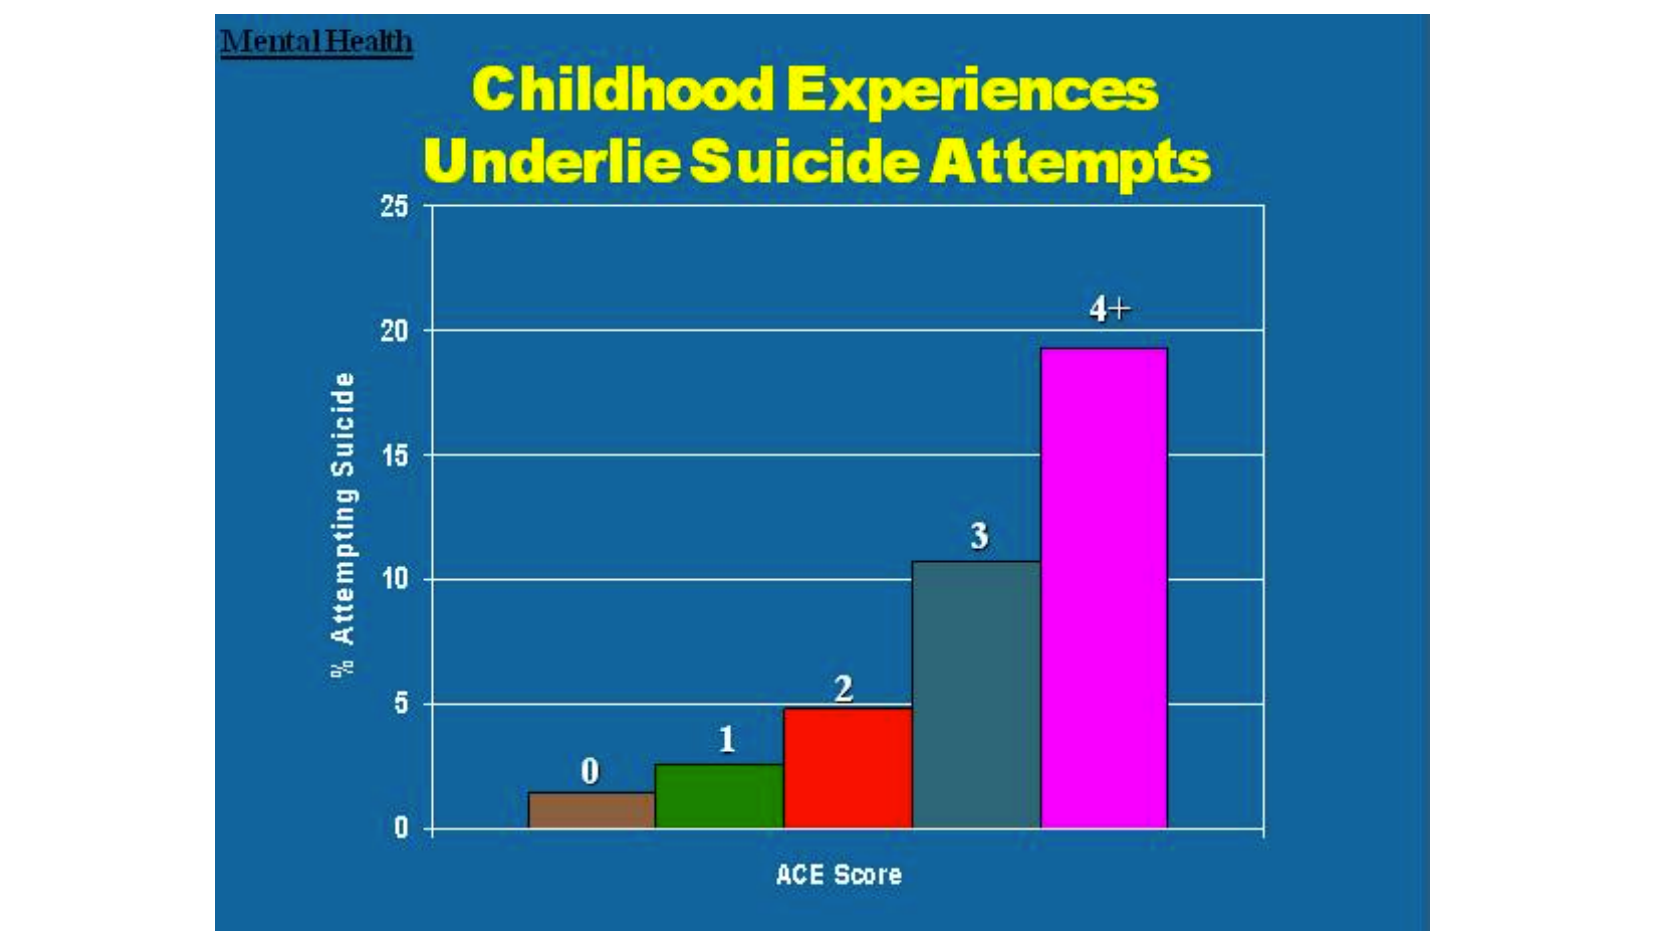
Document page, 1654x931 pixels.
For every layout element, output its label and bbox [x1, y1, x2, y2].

picture [215, 14, 1430, 931]
